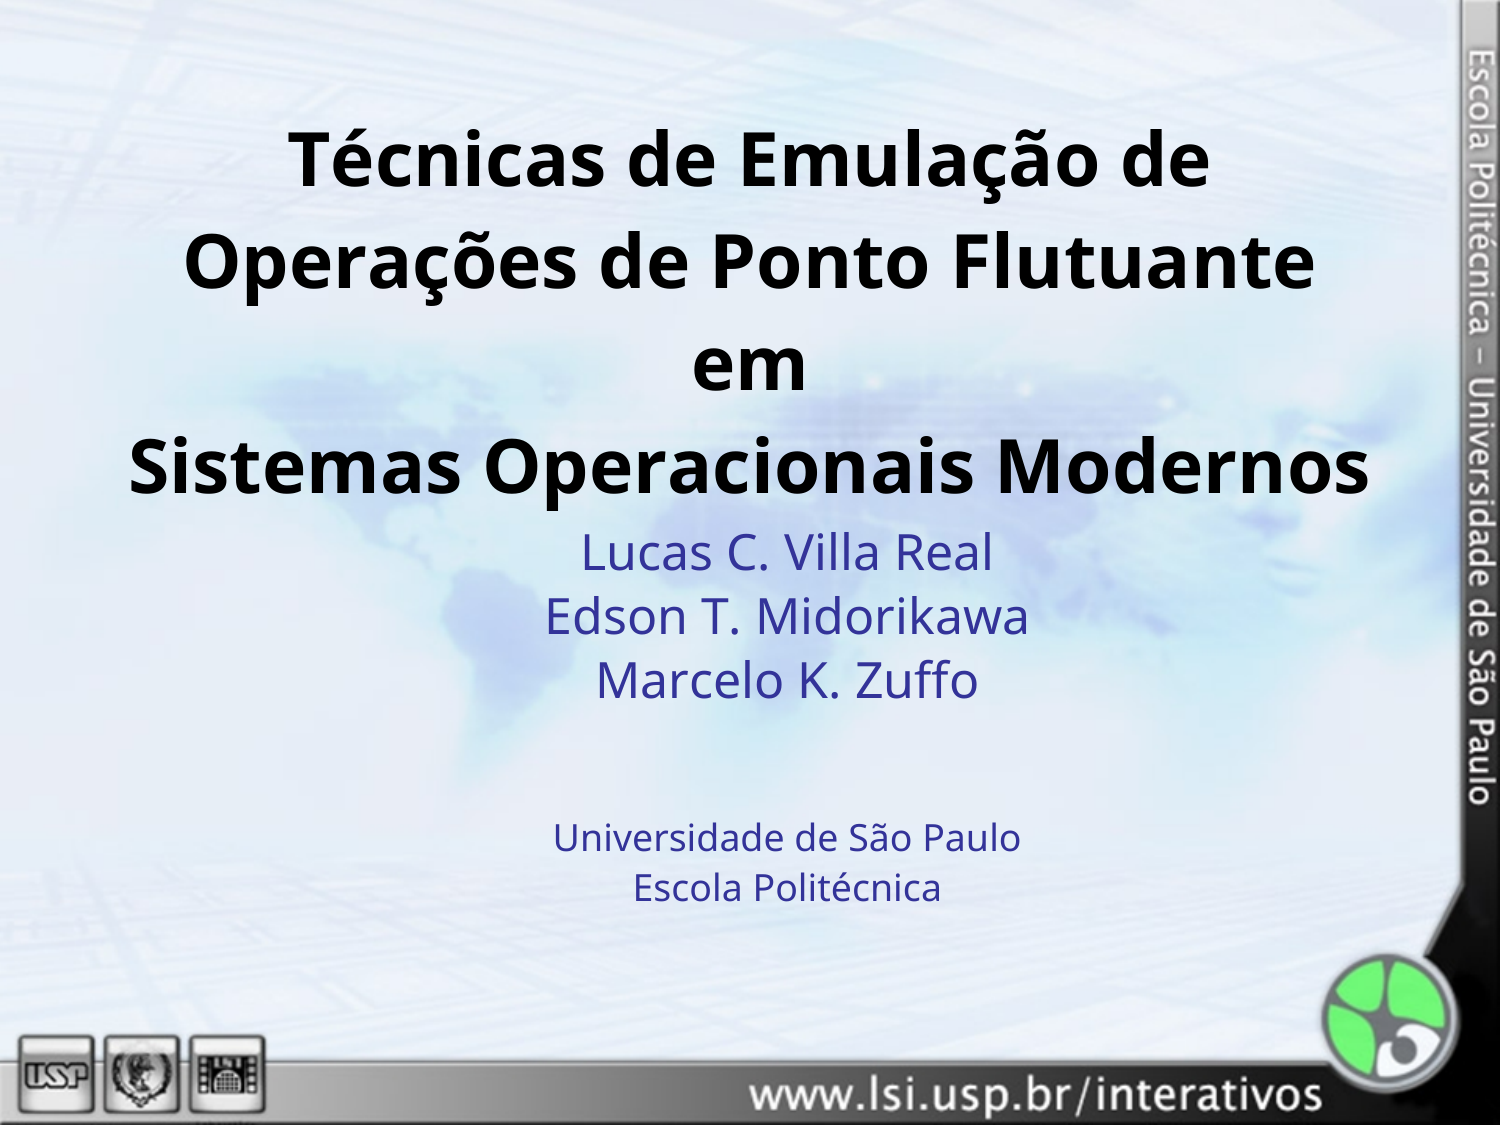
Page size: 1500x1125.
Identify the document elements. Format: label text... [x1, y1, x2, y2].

subtitle Lucas C. Villa Real Edson T. Midorikawa Marcelo K. Zuffo Universidade de São Paulo Escola Politécnica [225, 519, 1276, 879]
title Técnicas de Emulação de Operações de Ponto Flutuante em Sistemas Operacionais Modernos [112, 167, 1388, 454]
picture [0, 0, 1500, 1125]
